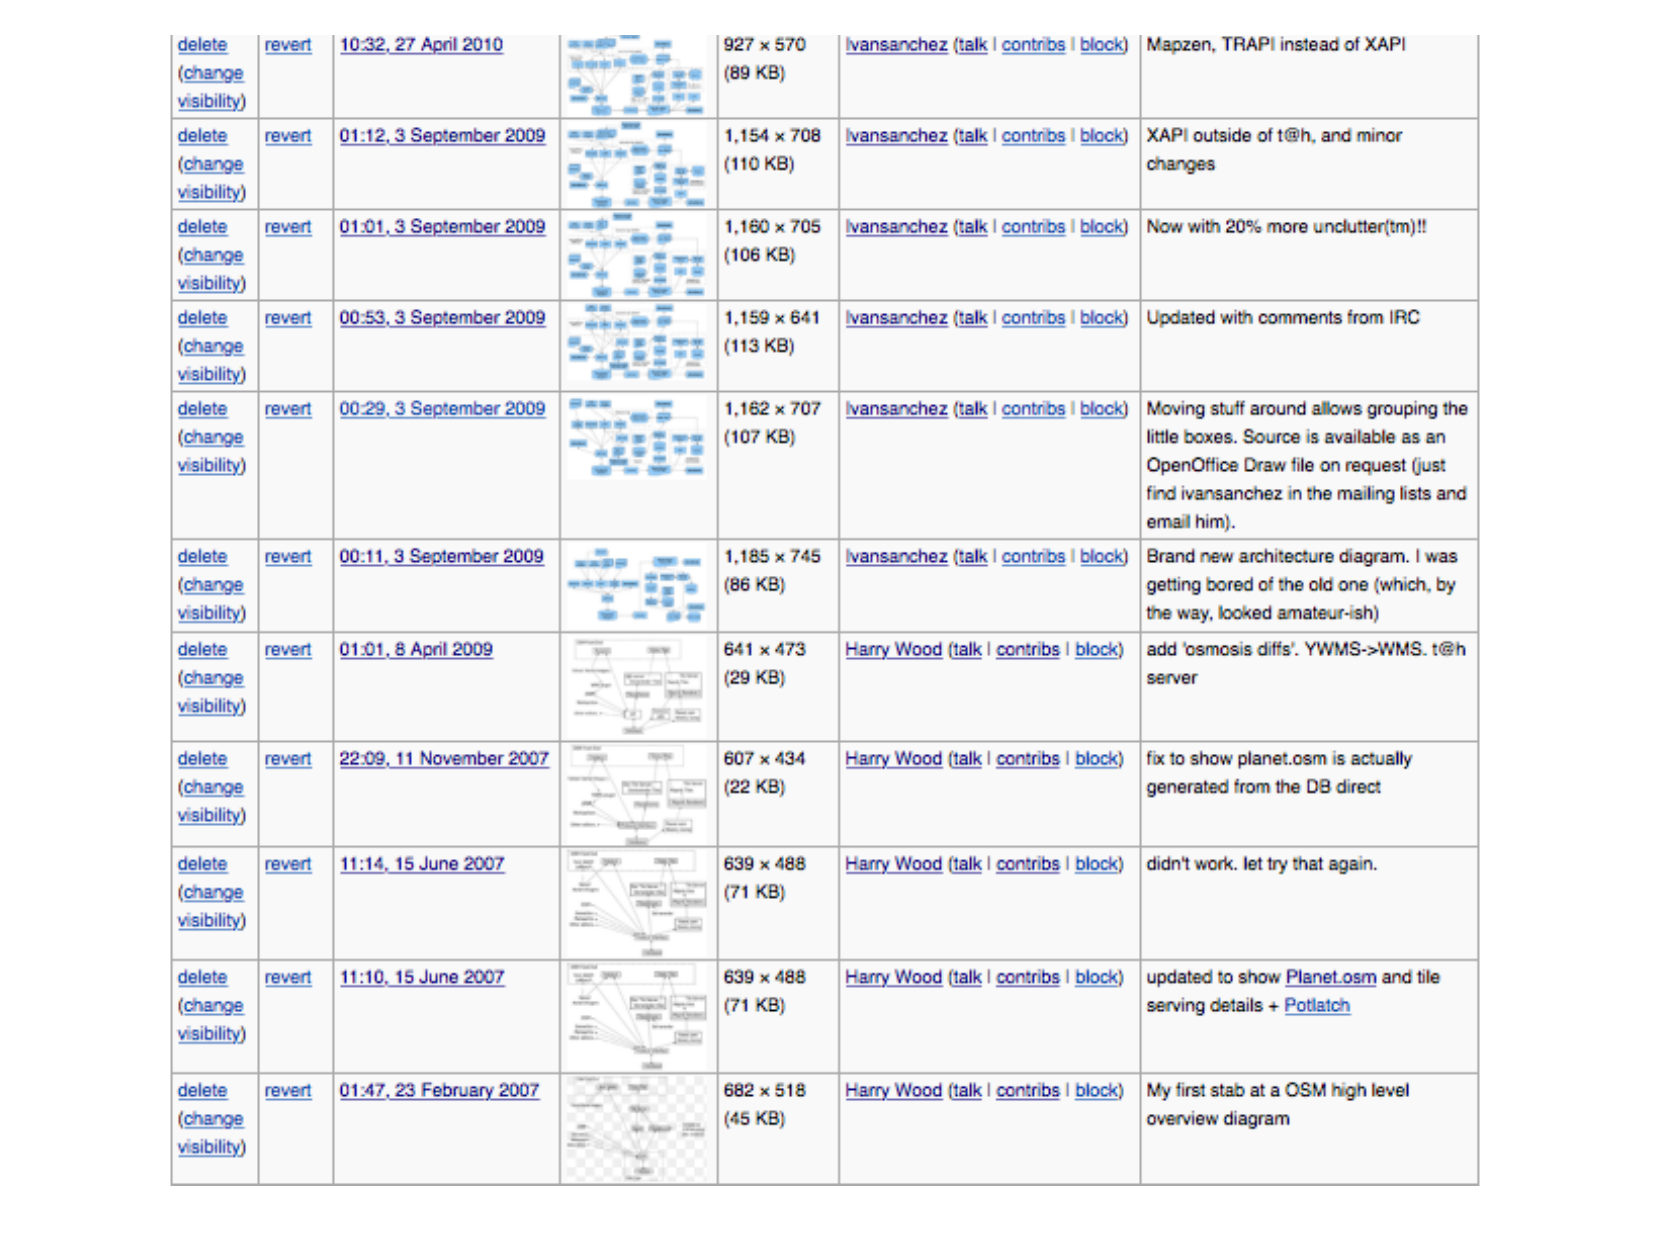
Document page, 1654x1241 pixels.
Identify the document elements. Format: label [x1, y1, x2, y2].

picture [165, 35, 1488, 1186]
